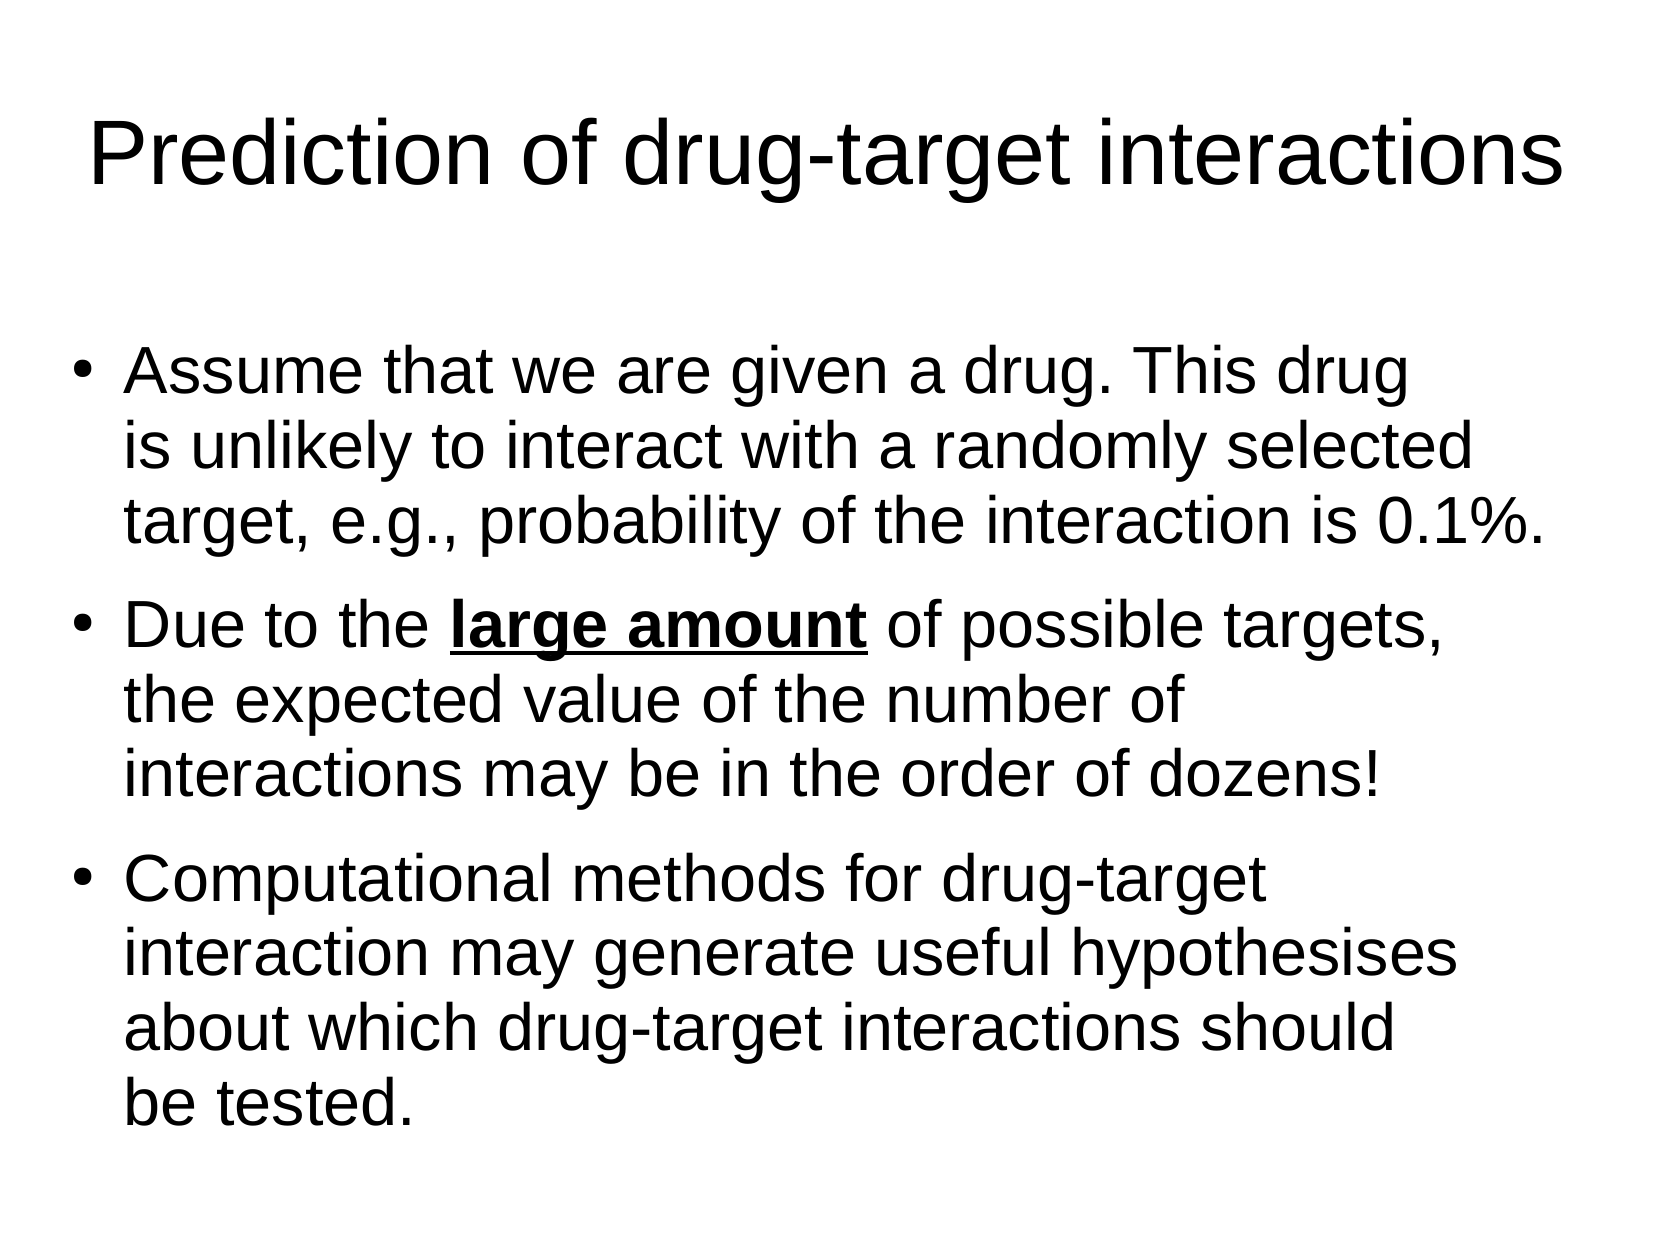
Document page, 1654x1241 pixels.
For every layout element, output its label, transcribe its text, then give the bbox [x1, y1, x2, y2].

list Assume that we are given a drug. This drug is unlikely to interact with a randomly selected target, e.g., probability of the interaction is 0.1%. Due to the large amount of possible targets, the expected value of the number of interactions may be in the order of dozens! Computational methods for drug-target interaction may generate useful hypothesises about which drug-target interactions should be tested. [53, 333, 1625, 1152]
title Prediction of drug-target interactions [82, 49, 1571, 257]
